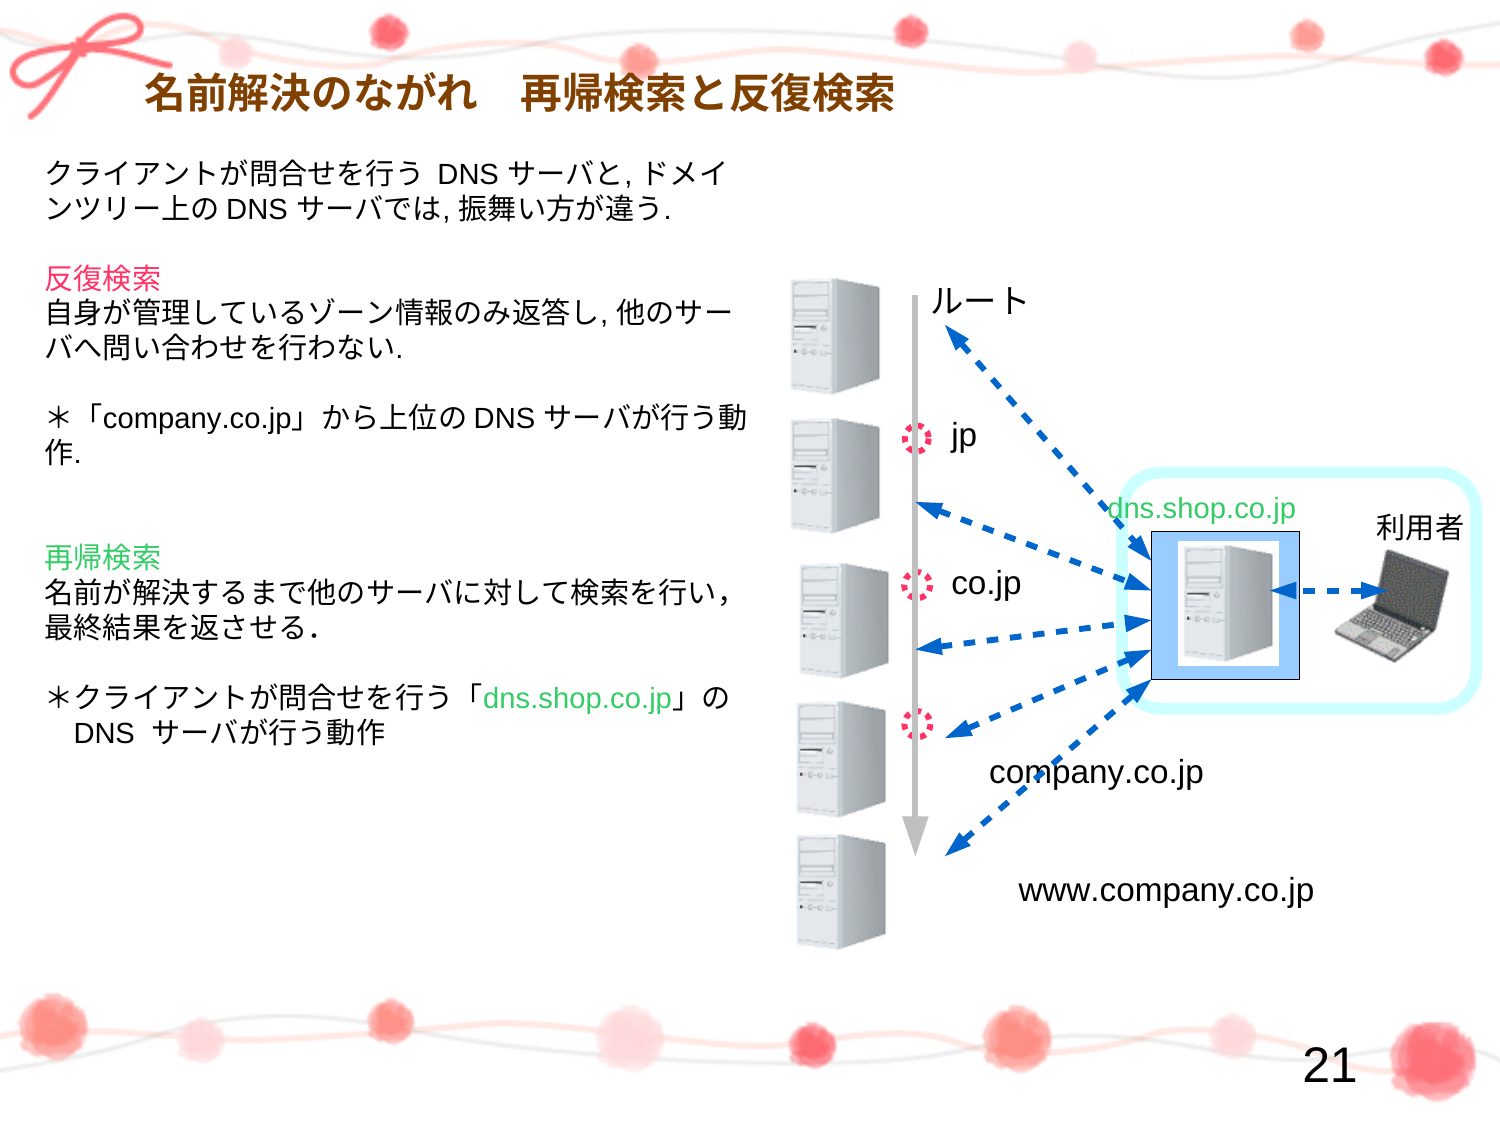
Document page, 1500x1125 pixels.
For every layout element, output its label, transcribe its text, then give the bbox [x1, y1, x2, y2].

text_box [918, 711, 931, 738]
text_box dns.shop.co.jp [1092, 481, 1359, 562]
text_box [918, 425, 929, 452]
text_box jp [936, 406, 993, 505]
text_box クライアントが問合せを行う DNS サーバと, ドメインツリー上の DNS サーバでは, 振舞い方が違う. 反復検索 自身が管理しているゾーン情報のみ返答し, 他のサーバへ問い合わせを行わない. ＊「company.co.jp」から上位の DNS サーバが行う動作. 再帰検索 名前が解決するまで他のサーバに対して検索を行い，最終結果を返させる． ＊クライアントが問合せを行う「dns.shop.co.jp」の DNS サーバが行う動作 [29, 147, 768, 897]
text_box [1151, 562, 1300, 680]
title 名前解決のながれ 再帰検索と反復検索 [129, 59, 1418, 175]
text_box [918, 572, 931, 599]
text_box ルート [915, 272, 1033, 328]
text_box [904, 712, 912, 736]
text_box 利用者 [1361, 501, 1426, 751]
text_box co.jp [936, 554, 1002, 610]
text_box [904, 426, 912, 451]
text_box <番号> [1287, 1025, 1438, 1101]
text_box www.company.co.jp [1003, 860, 1120, 916]
picture [0, 0, 1500, 1125]
text_box company.co.jp [974, 742, 1106, 798]
text_box [904, 573, 912, 597]
